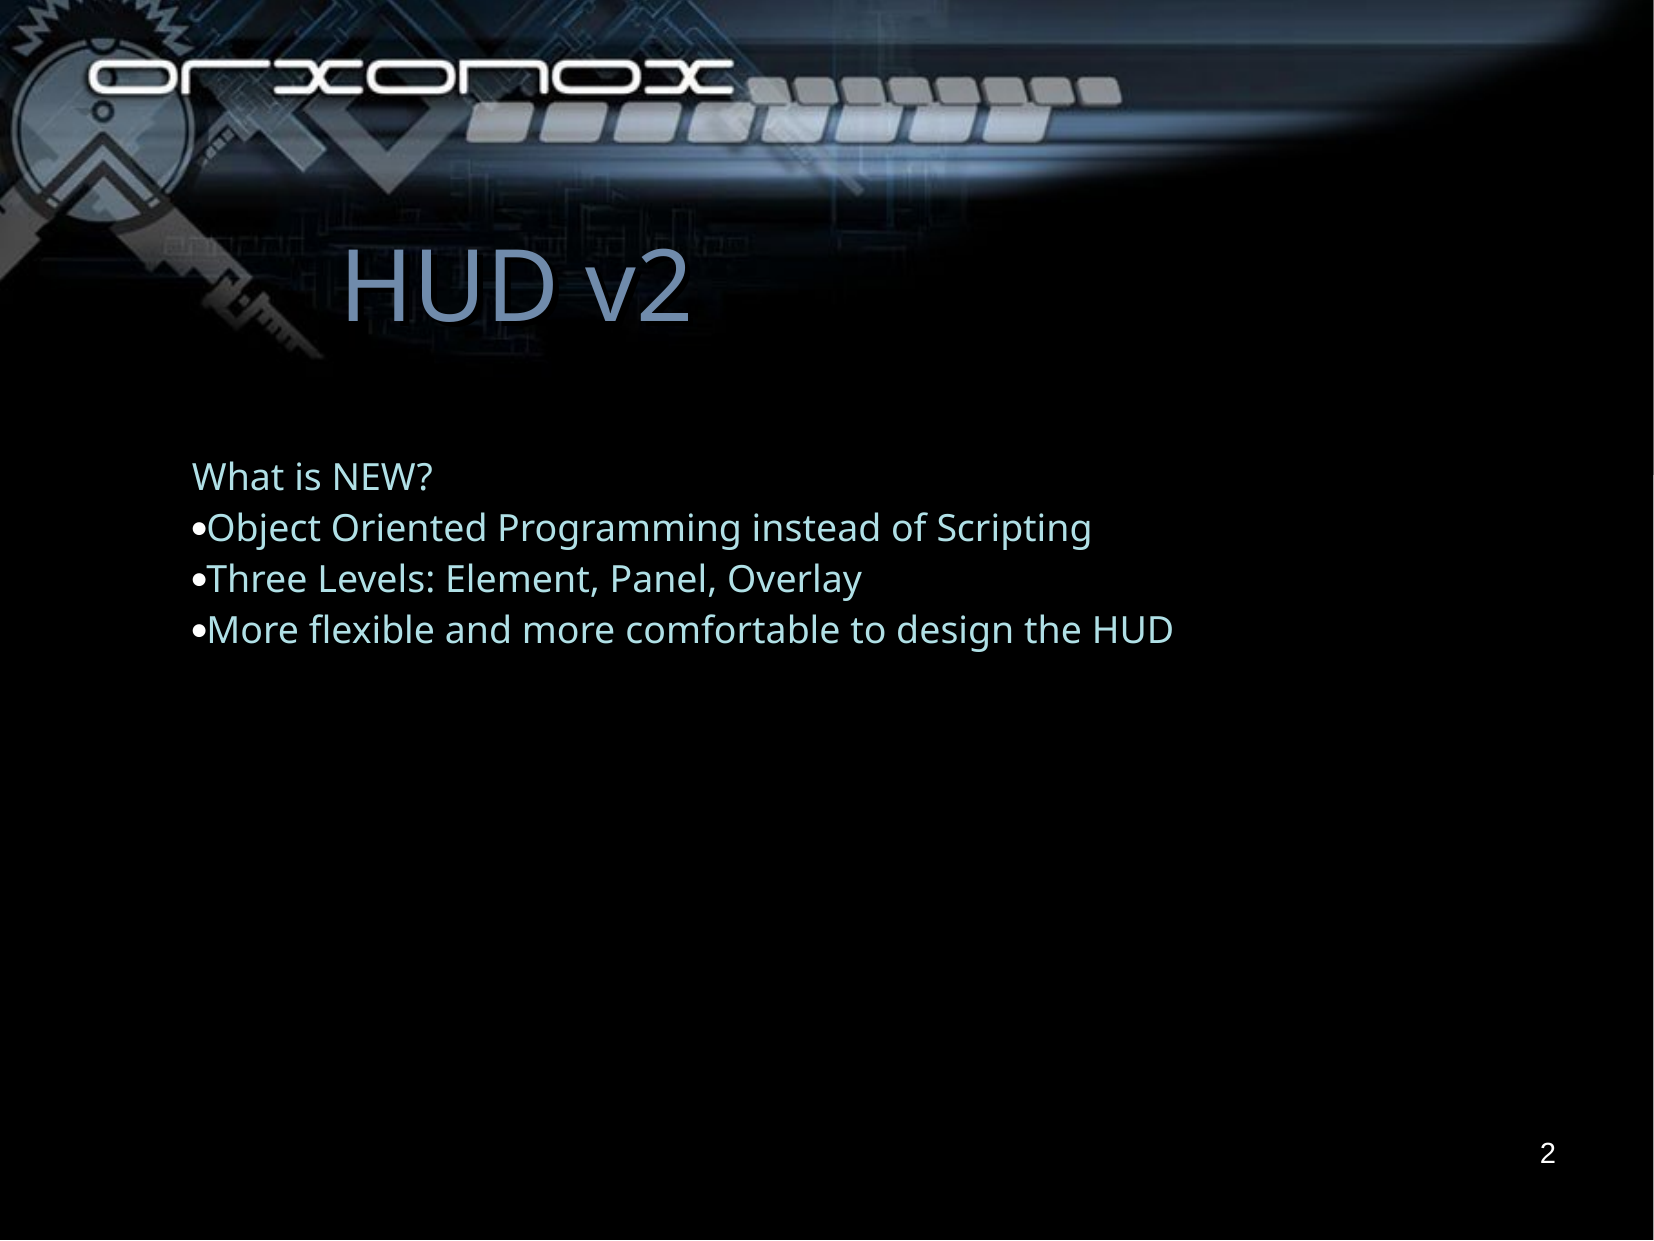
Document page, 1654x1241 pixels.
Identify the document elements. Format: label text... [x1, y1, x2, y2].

picture [0, 0, 1654, 475]
text_box HUD v2 [324, 206, 1300, 338]
text_box What is NEW? Object Oriented Programming instead of Scripting Three Levels: Element, Panel, Overlay More flexible and more comfortable to design the HUD [177, 442, 1329, 668]
